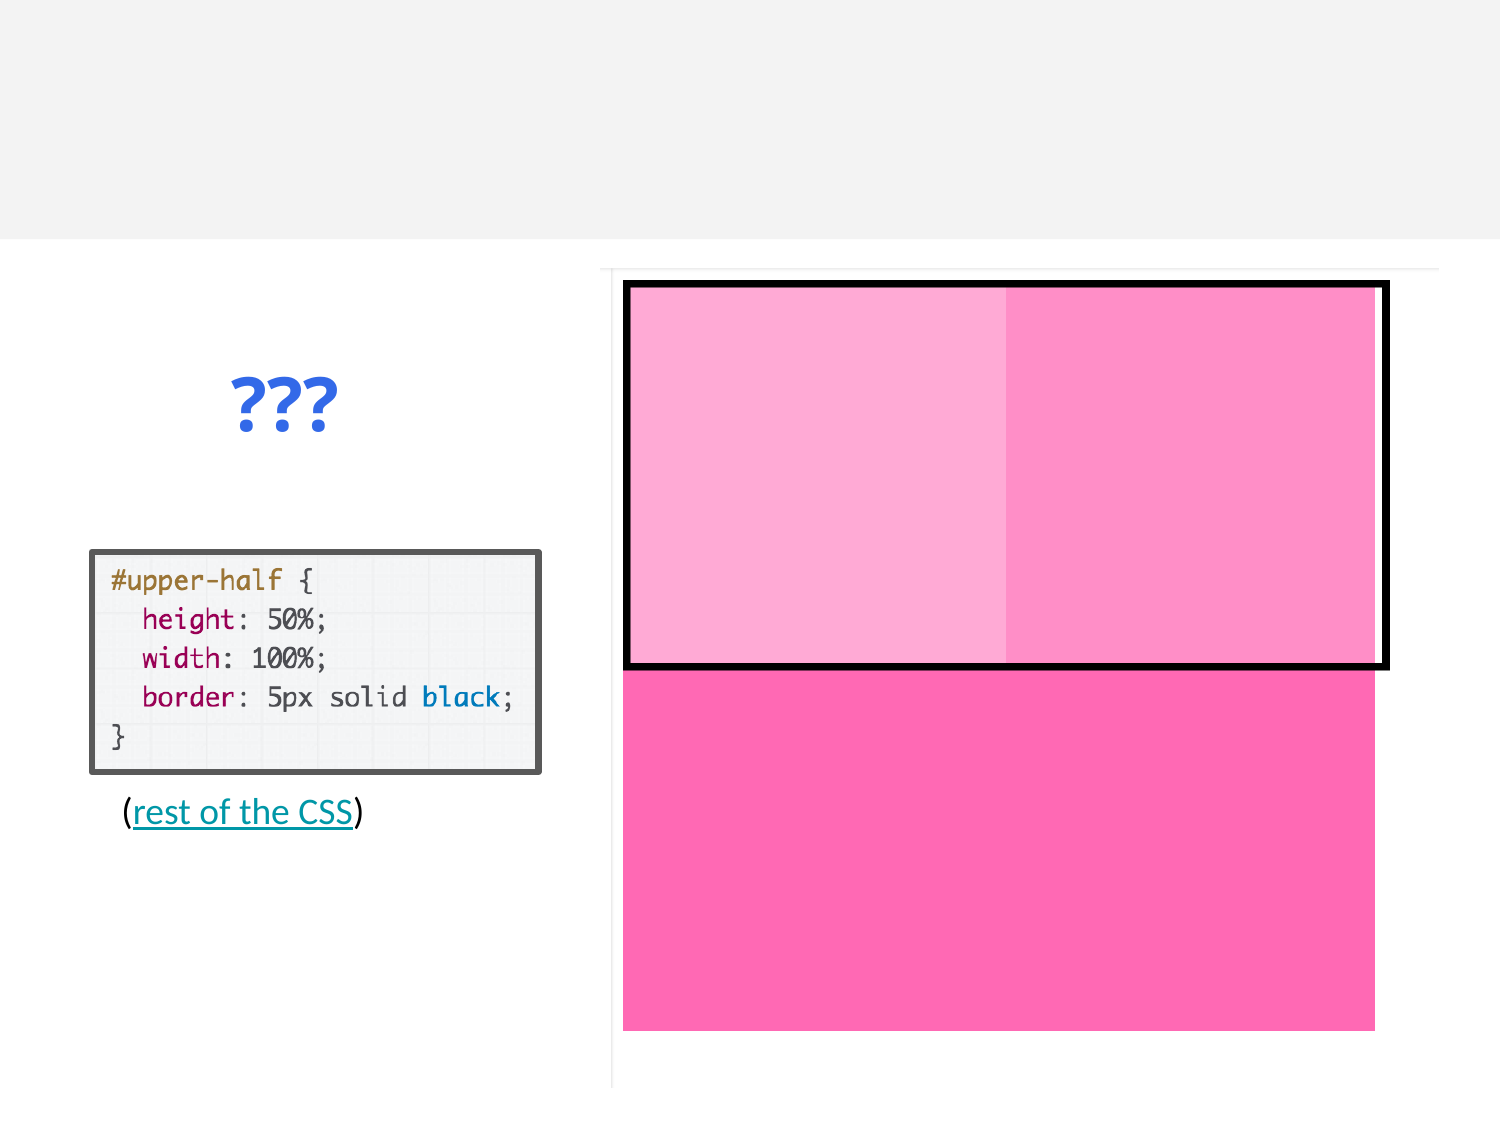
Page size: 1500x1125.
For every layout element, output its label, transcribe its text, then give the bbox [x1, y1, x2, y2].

picture [600, 260, 1439, 1088]
title ??? [216, 341, 376, 526]
text_box (rest of the CSS) [106, 772, 449, 913]
picture [94, 554, 536, 769]
